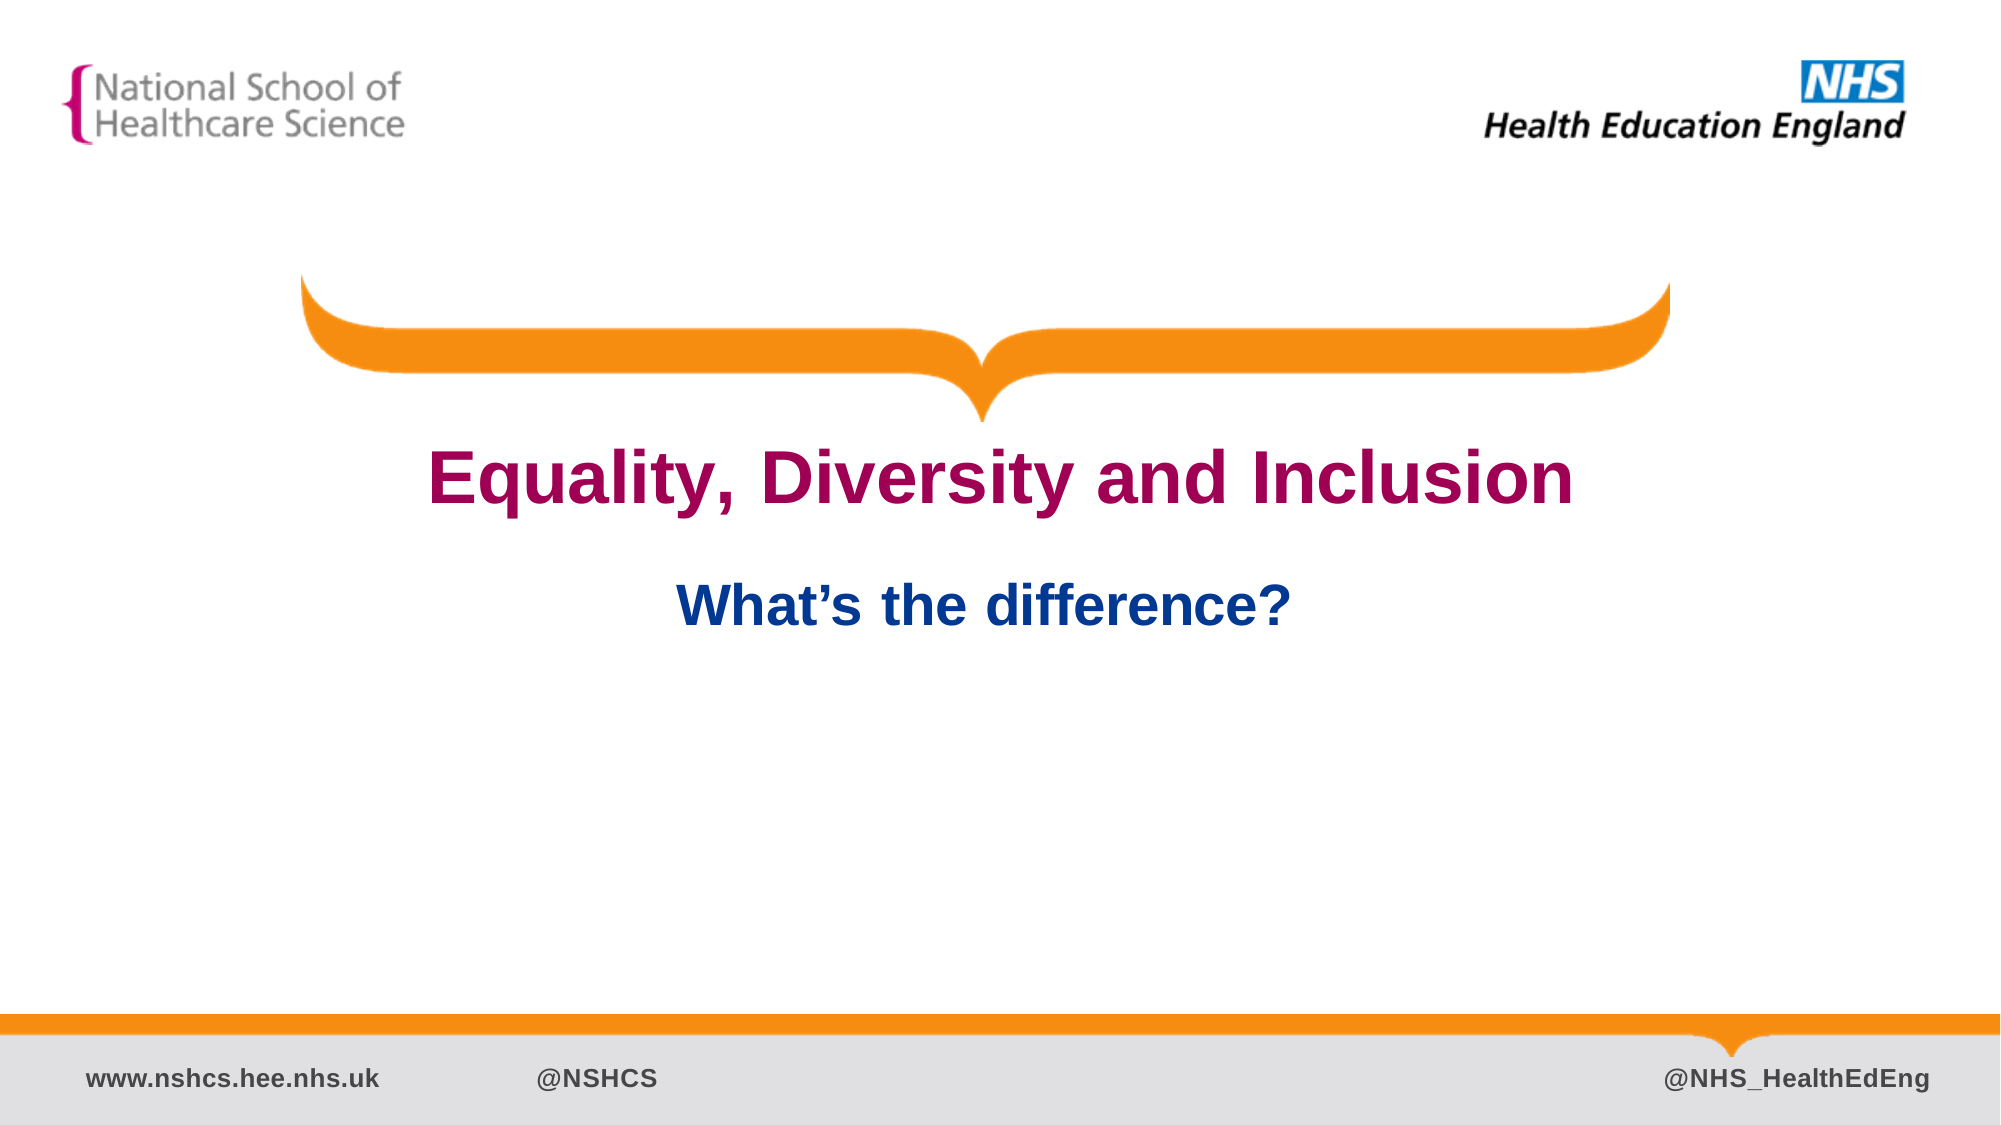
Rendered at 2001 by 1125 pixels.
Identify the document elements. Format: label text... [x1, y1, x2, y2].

picture [301, 275, 1670, 422]
text_box @NSHCS [534, 1058, 662, 1095]
text_box www.nshcs.hee.nhs.uk [83, 1058, 385, 1095]
text_box @NHS_HealthEdEng [1661, 1058, 1934, 1095]
text_box What’s the difference? [674, 565, 1299, 640]
title Equality, Diversity and Inclusion [420, 425, 1580, 521]
